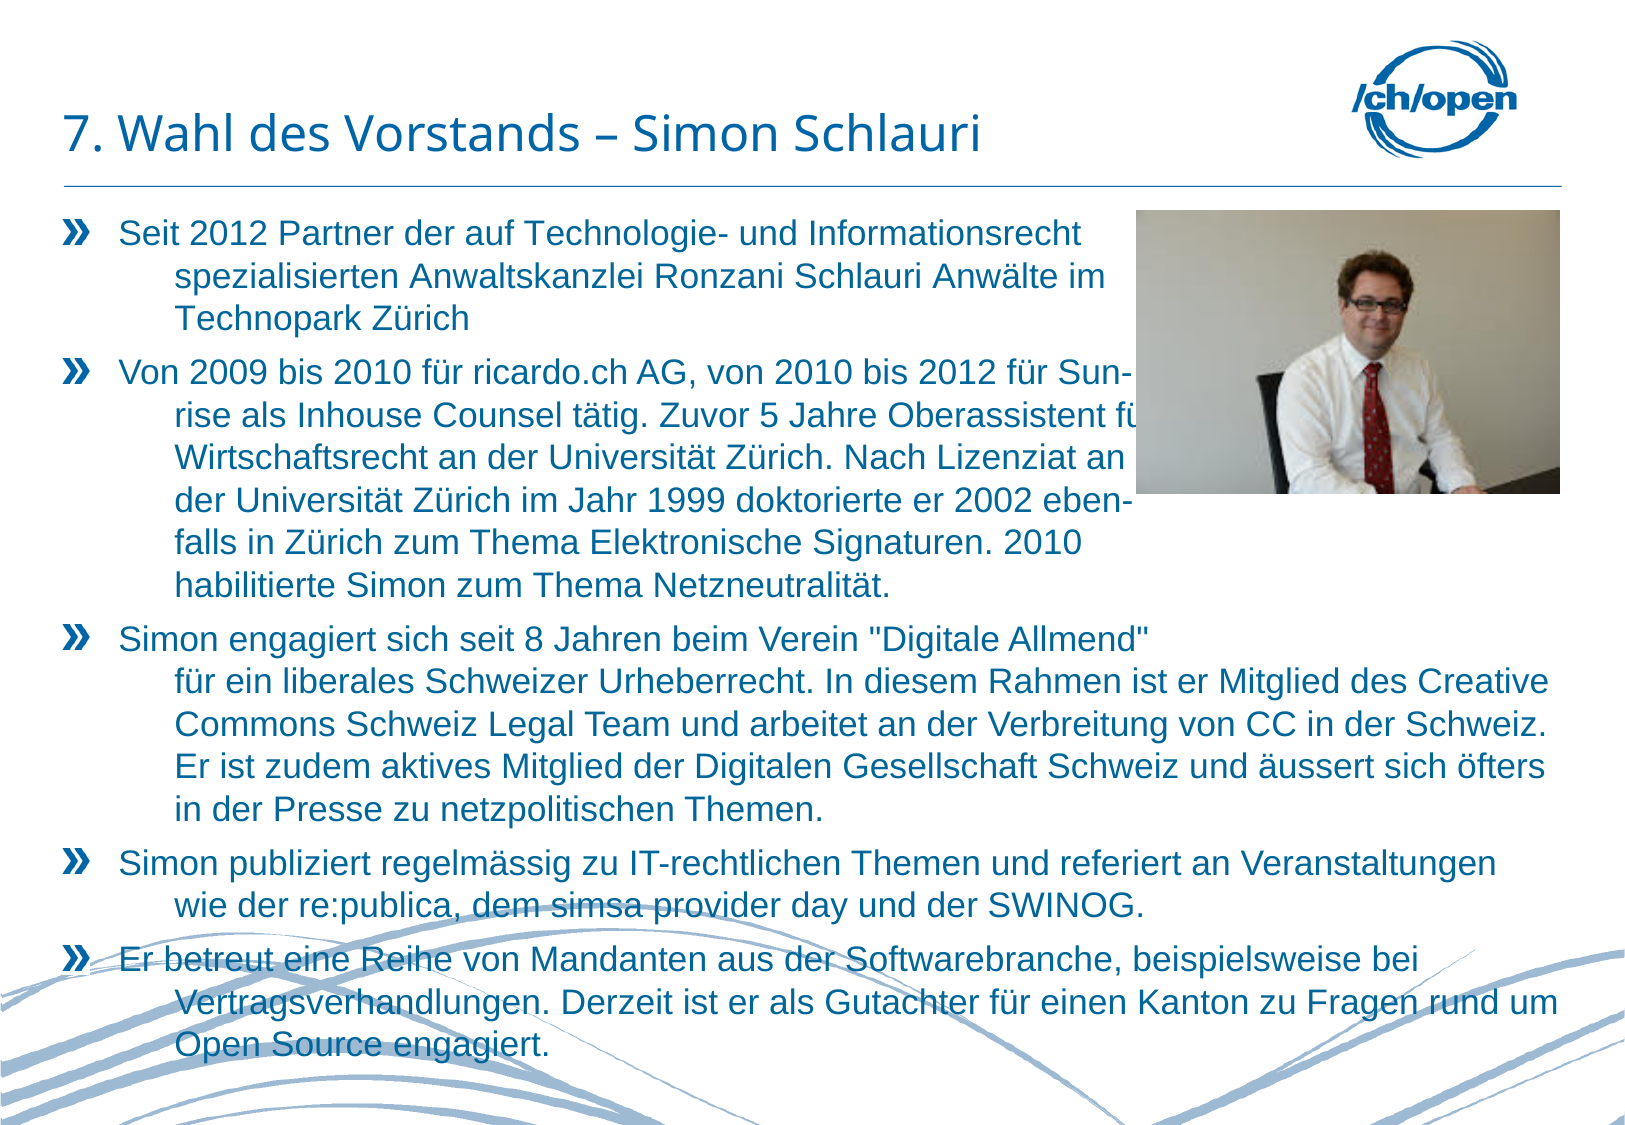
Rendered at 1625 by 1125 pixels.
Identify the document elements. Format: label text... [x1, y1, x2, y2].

picture [1136, 210, 1560, 494]
title 7. Wahl des Vorstands – Simon Schlauri [62, 74, 1325, 188]
text_box Seit 2012 Partner der auf Technologie- und Informationsrecht spezialisierten Anwaltskanzlei Ronzani Schlauri Anwälte im Technopark Zürich Von 2009 bis 2010 für ricardo.ch AG, von 2010 bis 2012 für Sun- rise als Inhouse Counsel tätig. Zuvor 5 Jahre Oberassistent für Wirtschaftsrecht an der Universität Zürich. Nach Lizenziat an der Universität Zürich im Jahr 1999 doktorierte er 2002 eben- falls in Zürich zum Thema Elektronische Signaturen. 2010 habilitierte Simon zum Thema Netzneutralität. Simon engagiert sich seit 8 Jahren beim Verein "Digitale Allmend" für ein liberales Schweizer Urheberrecht. In diesem Rahmen ist er Mitglied des Creative Commons Schweiz Legal Team und arbeitet an der Verbreitung von CC in der Schweiz. Er ist zudem aktives Mitglied der Digitalen Gesellschaft Schweiz und äussert sich öfters in der Presse zu netzpolitischen Themen. Simon publiziert regelmässig zu IT-rechtlichen Themen und referiert an Veranstaltungen wie der re:publica, dem simsa provider day und der SWINOG. Er betreut eine Reihe von Mandanten aus der Softwarebranche, beispielsweise bei Vertragsverhandlungen. Derzeit ist er als Gutachter für einen Kanton zu Fragen rund um Open Source engagiert. [62, 210, 1560, 1045]
